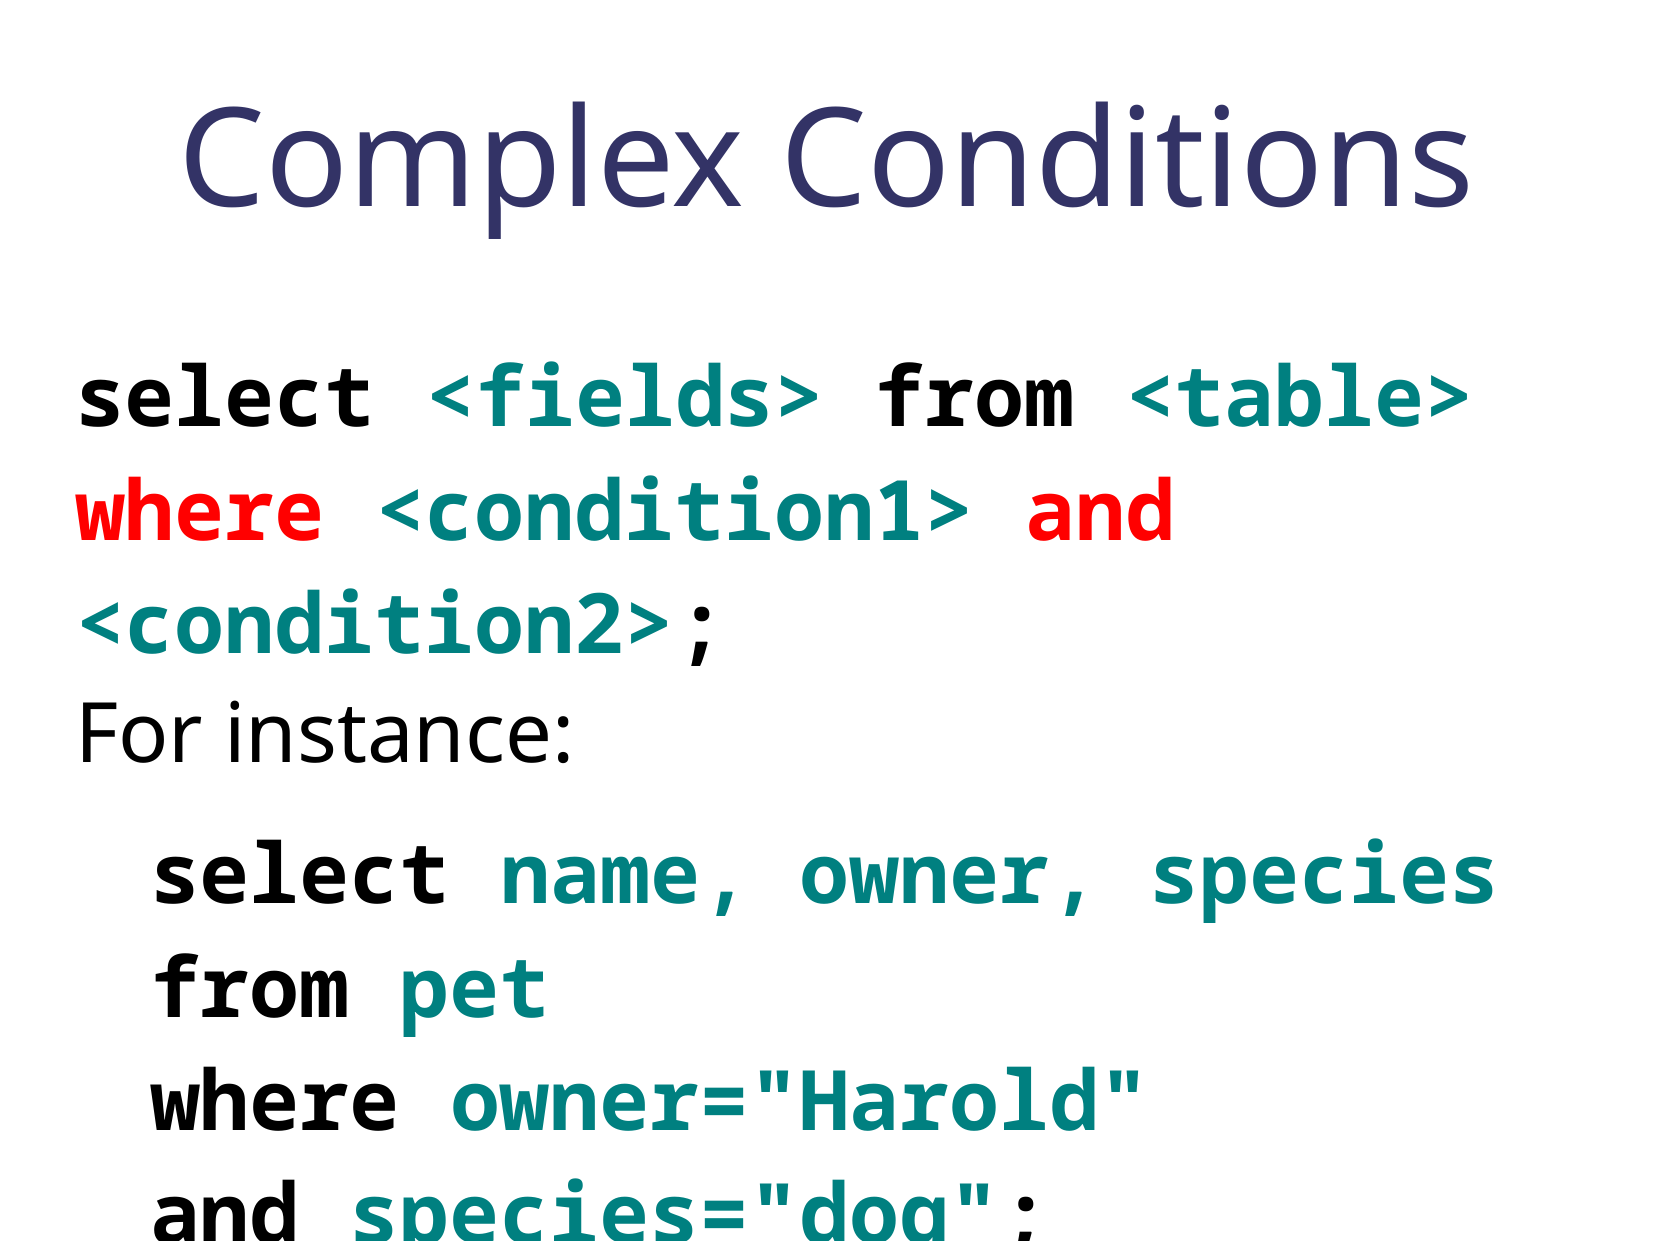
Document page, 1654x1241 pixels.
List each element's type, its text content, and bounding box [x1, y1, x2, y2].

subtitle select <fields> from <table> where <condition1> and <condition2>; [75, 337, 1560, 626]
title Complex Conditions [82, 56, 1571, 250]
text_box select name, owner, species from pet where owner="Harold" and species="dog"; [150, 863, 1560, 1199]
text_box For instance: [75, 673, 1654, 863]
